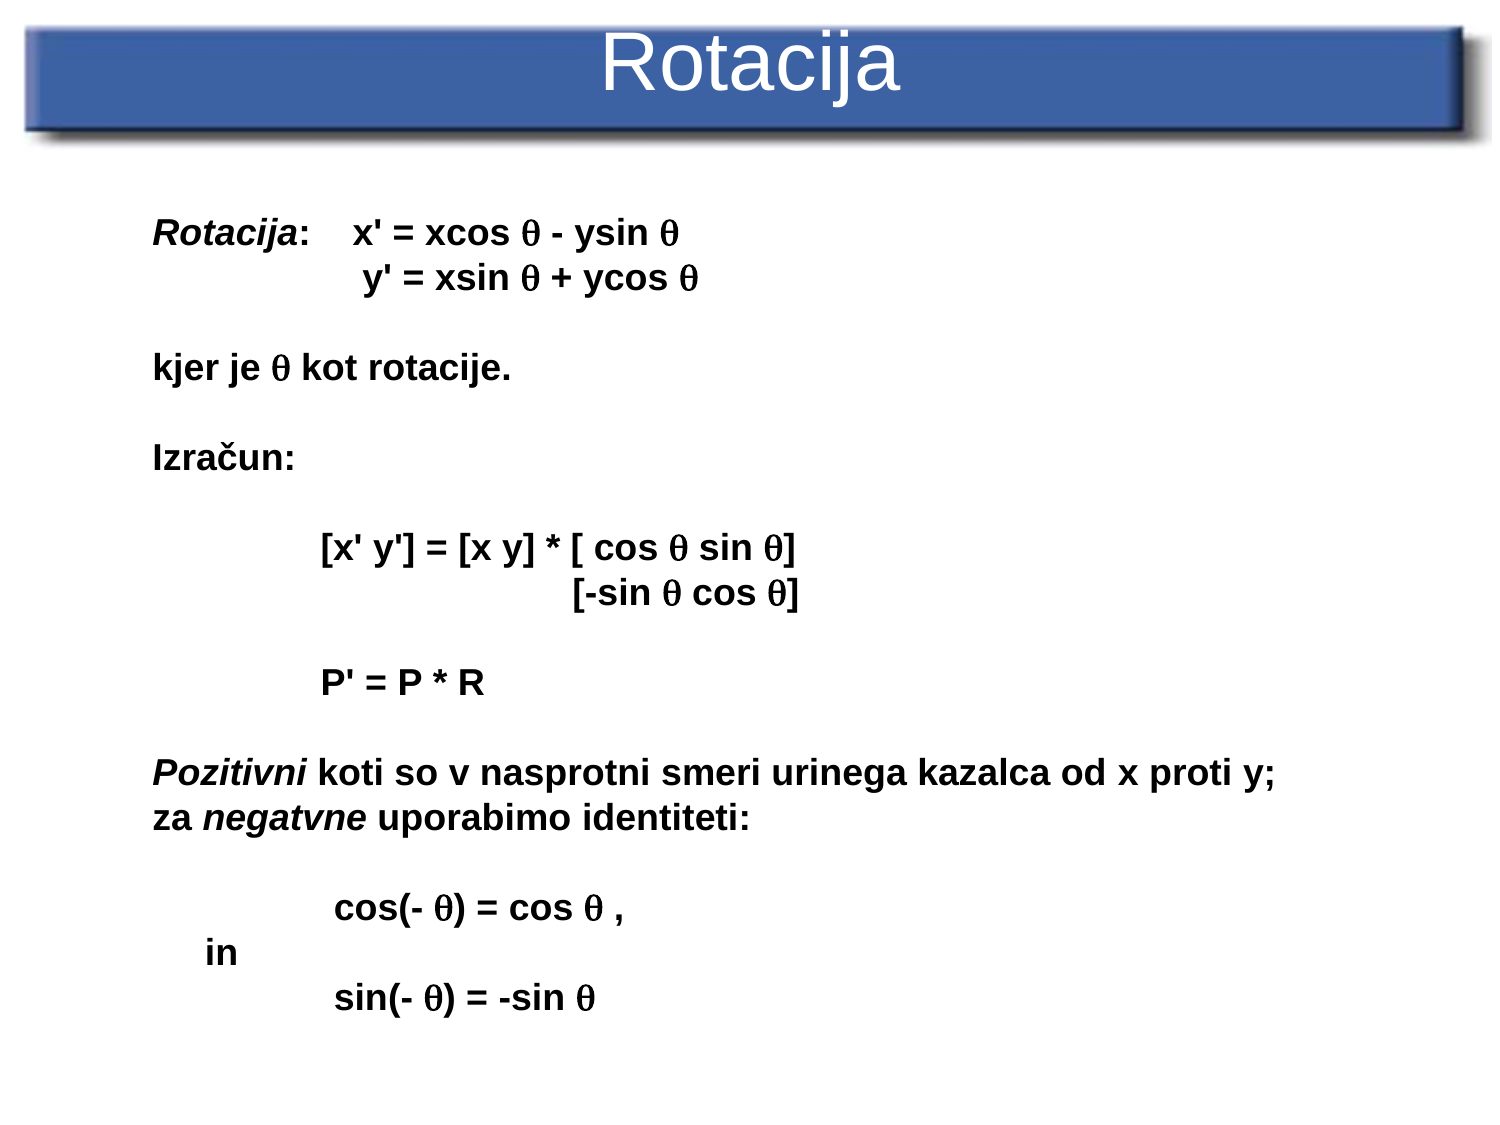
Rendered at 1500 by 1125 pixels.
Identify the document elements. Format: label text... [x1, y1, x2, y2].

picture [23, 23, 1492, 151]
text_box Rotacija [100, 0, 1400, 115]
text_box Rotacija: x' = xcos  - ysin  y' = xsin  + ycos  kjer je  kot rotacije. Izračun: [x' y'] = [x y] * [ cos  sin ] [-sin  cos ] P' = P * R Pozitivni koti so v nasprotni smeri urinega kazalca od x proti y; za negatvne uporabimo identiteti: cos(- ) = cos  , in sin(- ) = -sin  [137, 200, 1400, 1025]
